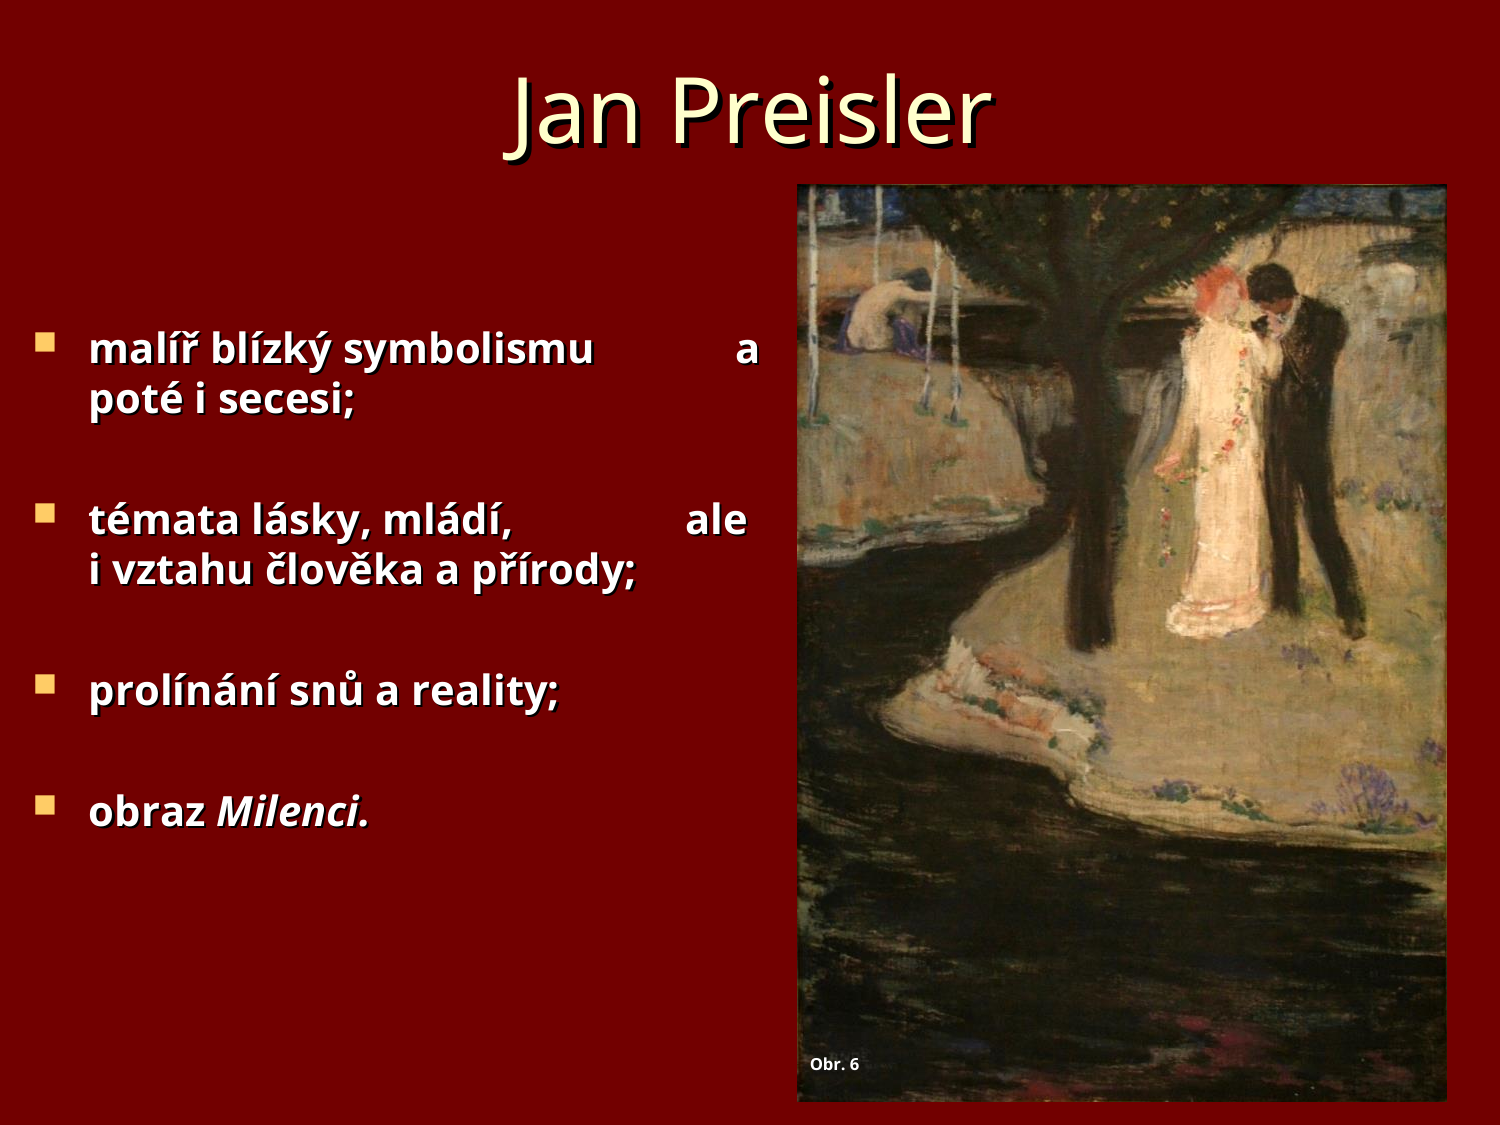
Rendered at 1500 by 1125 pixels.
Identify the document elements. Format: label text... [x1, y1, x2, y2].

title Jan Preisler [76, 31, 1427, 183]
list malíř blízký symbolismu a poté i secesi; témata lásky, mládí, ale i vztahu člověka a přírody; prolínání snů a reality; obraz Milenci. [17, 314, 786, 977]
text_box Obr. 6 [795, 1046, 875, 1082]
text_box [797, 184, 1447, 1102]
